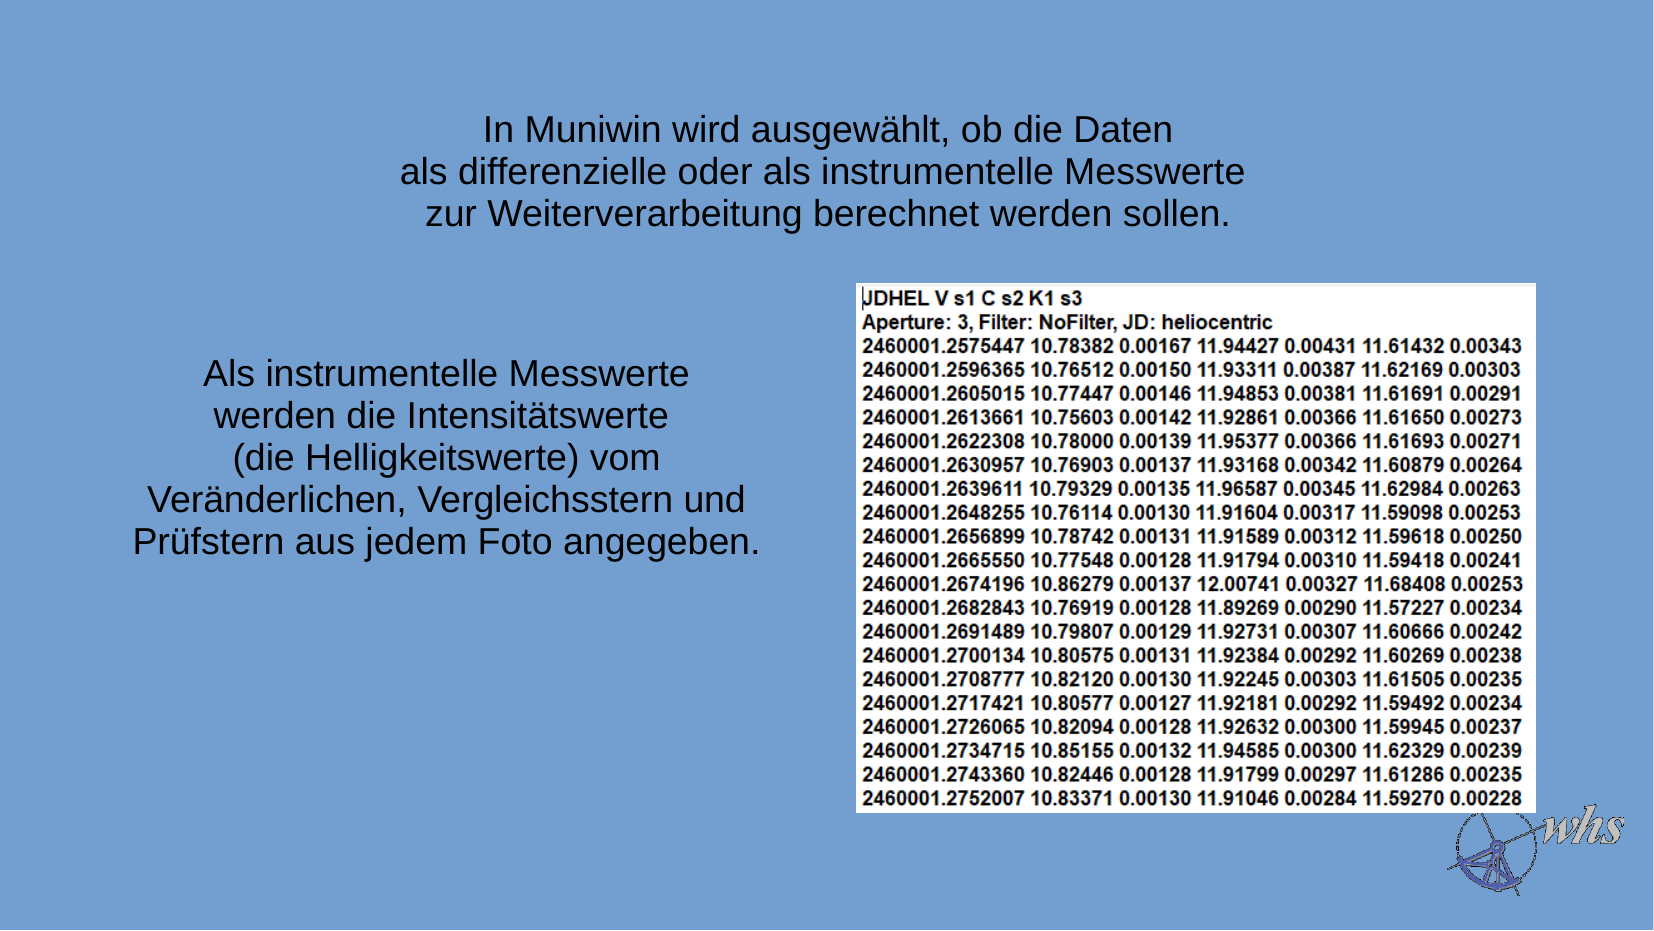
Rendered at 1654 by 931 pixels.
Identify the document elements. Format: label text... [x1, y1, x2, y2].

text_box In Muniwin wird ausgewählt, ob die Daten als differenzielle oder als instrumentelle Messwerte zur Weiterverarbeitung berechnet werden sollen. [32, 59, 1625, 326]
text_box Als instrumentelle Messwerte werden die Intensitätswerte (die Helligkeitswerte) vom Veränderlichen, Vergleichsstern und Prüfstern aus jedem Foto angegeben. [95, 345, 798, 739]
picture [856, 283, 1624, 896]
